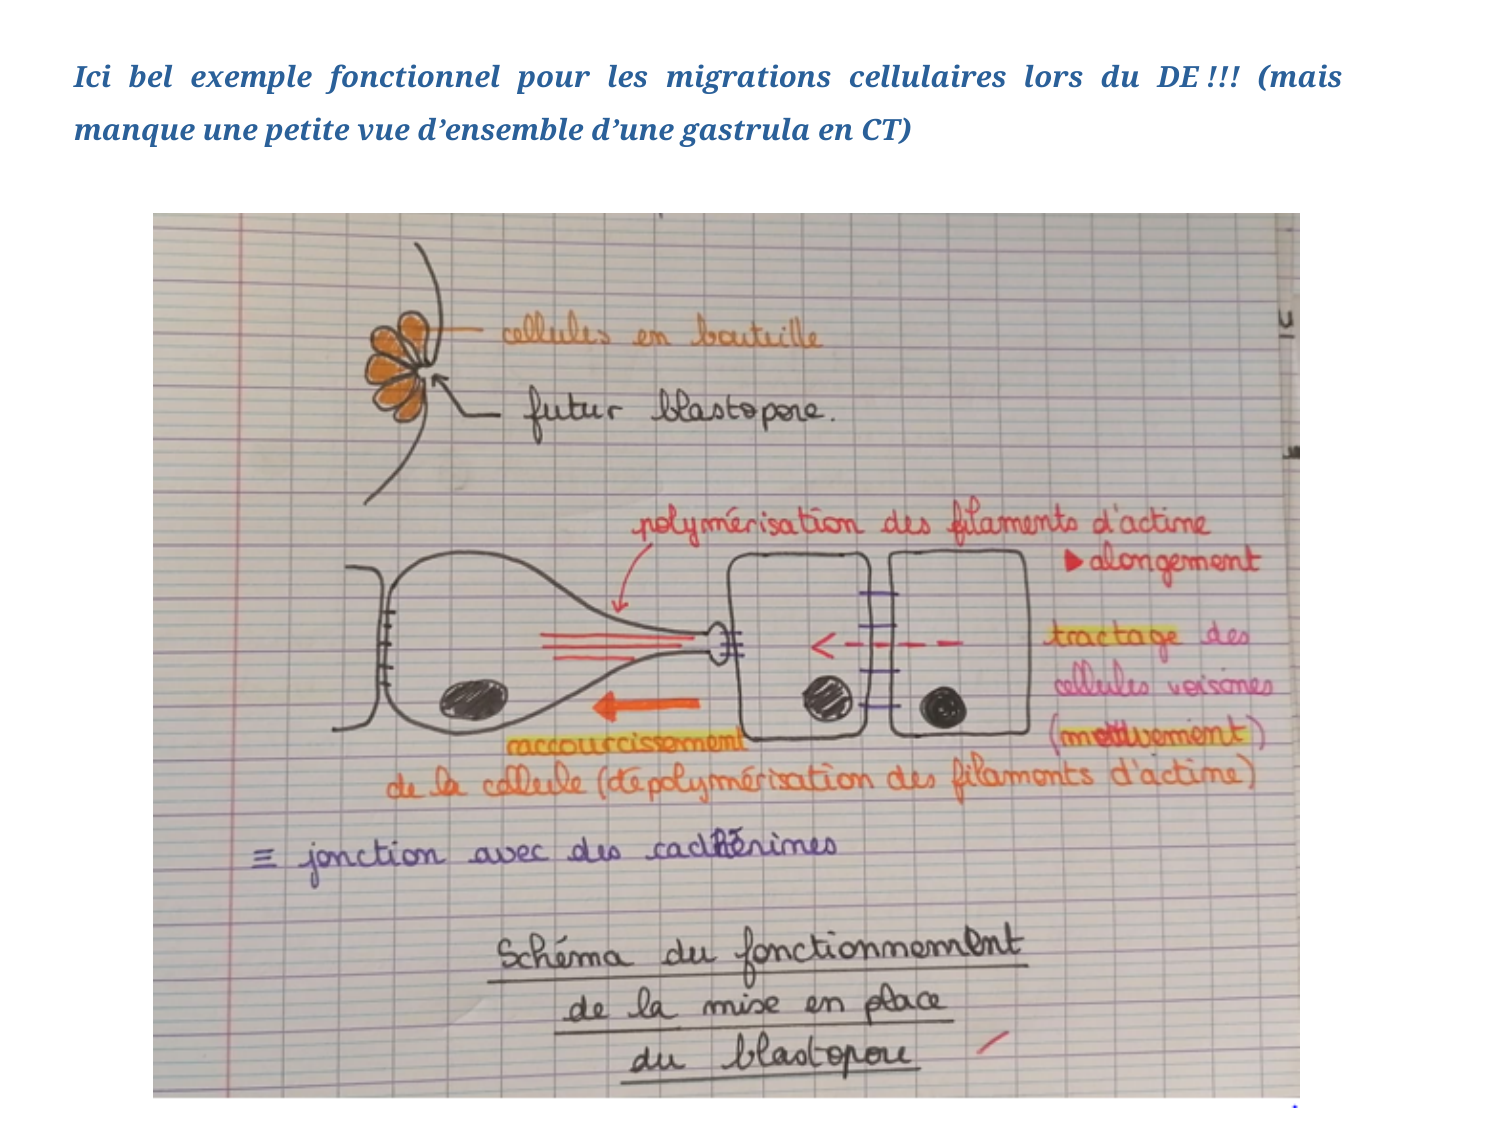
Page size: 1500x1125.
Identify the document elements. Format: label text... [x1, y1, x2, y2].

picture [153, 213, 1300, 1108]
text_box Ici bel exemple fonctionnel pour les migrations cellulaires lors du DE !!! (mais manque une petite vue d’ensemble d’une gastrula en CT) [58, 33, 1359, 154]
